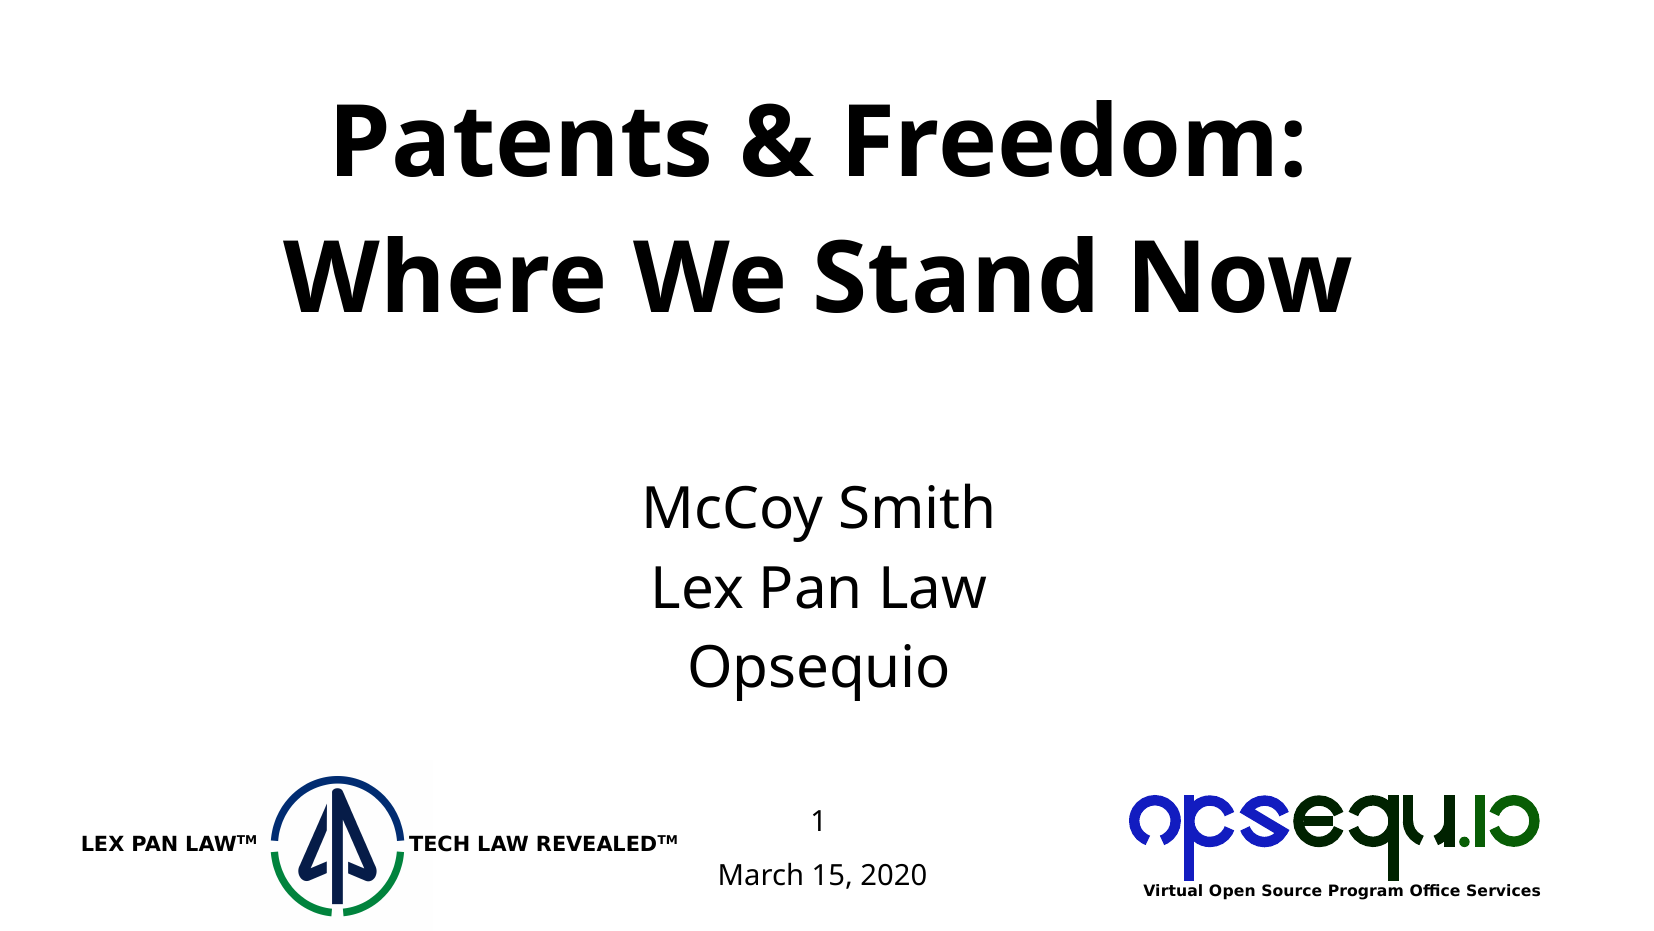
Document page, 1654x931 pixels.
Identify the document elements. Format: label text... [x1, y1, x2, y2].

picture [240, 760, 433, 931]
title Patents & Freedom: Where We Stand Now McCoy Smith Lex Pan Law Opsequio [75, 60, 1564, 714]
